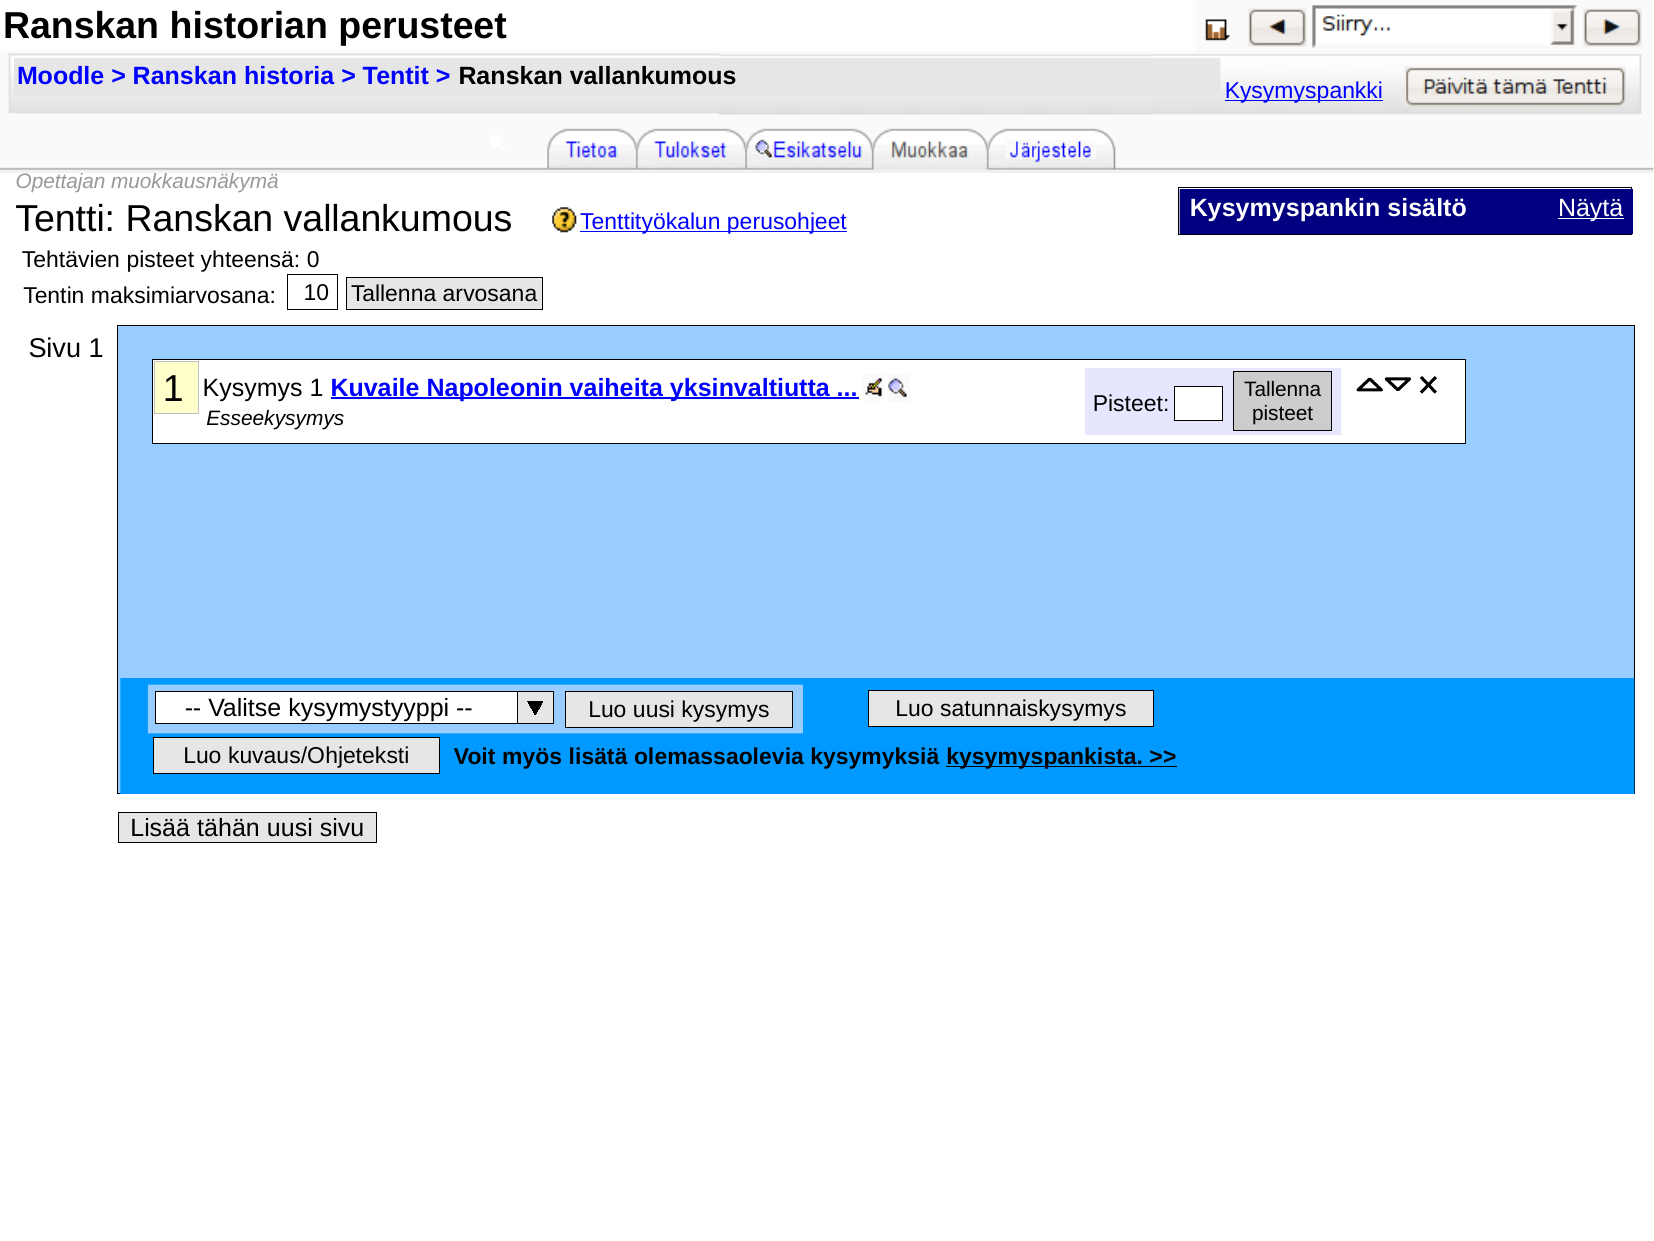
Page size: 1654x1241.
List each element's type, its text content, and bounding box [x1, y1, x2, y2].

text_box Kysymyspankin sisältö Näytä [1179, 189, 1633, 235]
text_box Sivu 1 [25, 328, 107, 369]
text_box Tehtävien pisteet yhteensä: 0 [18, 242, 323, 277]
text_box Luo kuvaus/Ohjeteksti [153, 737, 440, 774]
text_box Pisteet: [1089, 386, 1198, 422]
text_box Moodle > Ranskan historia > Tentit > Ranskan vallankumous [14, 57, 1221, 95]
text_box Kysymys 1 Kuvaile Napoleonin vaiheita yksinvaltiutta ... [199, 368, 873, 407]
text_box 1 [159, 415, 187, 421]
text_box Tallenna arvosana [346, 277, 543, 310]
picture [887, 374, 910, 402]
text_box Voit myös lisätä olemassaolevia kysymyksiä kysymyspankista. >> [450, 739, 1176, 774]
text_box Opettajan muokkausnäkymä [12, 173, 282, 198]
picture [0, 0, 1654, 173]
text_box -- Valitse kysymystyyppi -- [155, 691, 517, 724]
text_box Ranskan historian perusteet [0, 0, 1196, 52]
picture [863, 374, 885, 401]
text_box 10 [287, 274, 338, 310]
text_box Luo uusi kysymys [565, 691, 793, 728]
text_box Luo satunnaiskysymys [868, 690, 1154, 727]
text_box Tentin maksimiarvosana: [20, 278, 280, 313]
text_box 1 [159, 363, 187, 415]
text_box [117, 325, 1635, 794]
picture [551, 206, 578, 234]
text_box Tentti: Ranskan vallankumous [12, 193, 516, 245]
text_box Tenttityökalun perusohjeet [577, 204, 851, 239]
text_box Esseekysymys [203, 407, 348, 435]
text_box Tallenna pisteet [1233, 371, 1332, 431]
text_box Kysymyspankki [1221, 73, 1386, 108]
text_box Lisää tähän uusi sivu [118, 812, 377, 843]
text_box [1178, 187, 1632, 235]
